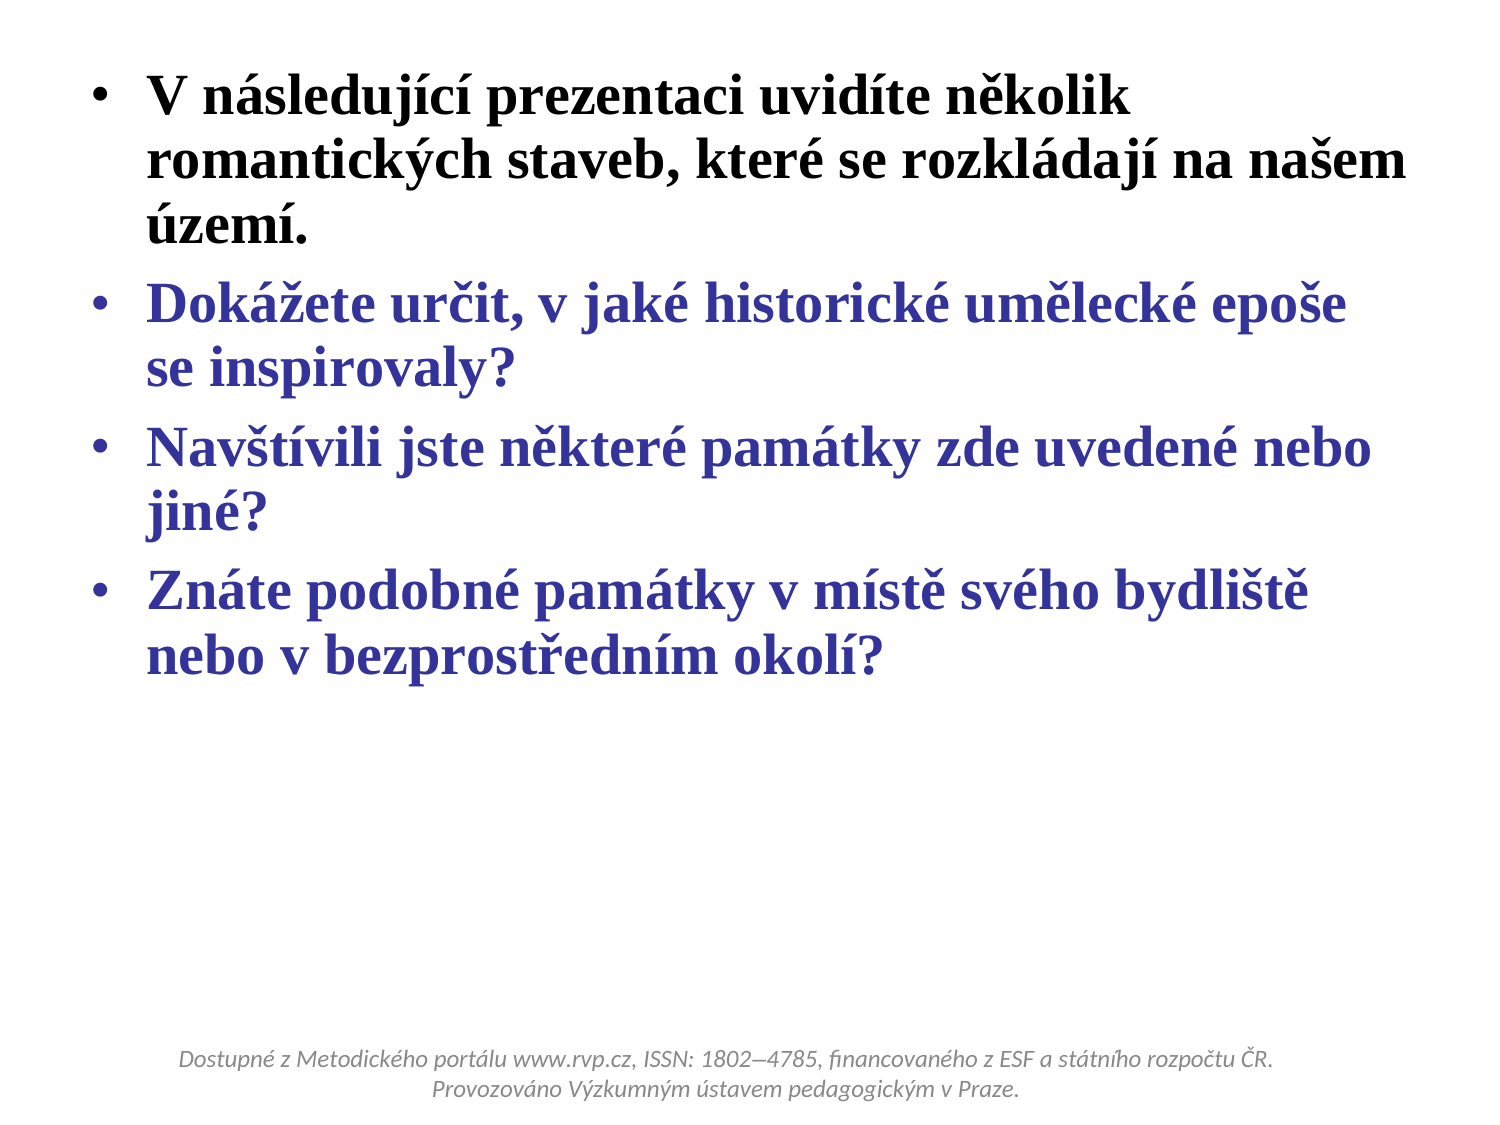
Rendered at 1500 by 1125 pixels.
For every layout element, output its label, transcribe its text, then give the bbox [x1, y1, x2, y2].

text_box Dostupné z Metodického portálu www.rvp.cz, ISSN: 1802–4785, financovaného z ESF a státního rozpočtu ČR. Provozováno Výzkumným ústavem pedagogickým v Praze. [105, 1042, 1348, 1103]
list V následující prezentaci uvidíte několik romantických staveb, které se rozkládají na našem území. Dokážete určit, v jaké historické umělecké epoše se inspirovaly? Navštívili jste některé památky zde uvedené nebo jiné? Znáte podobné památky v místě svého bydliště nebo v bezprostředním okolí? [75, 54, 1426, 1005]
